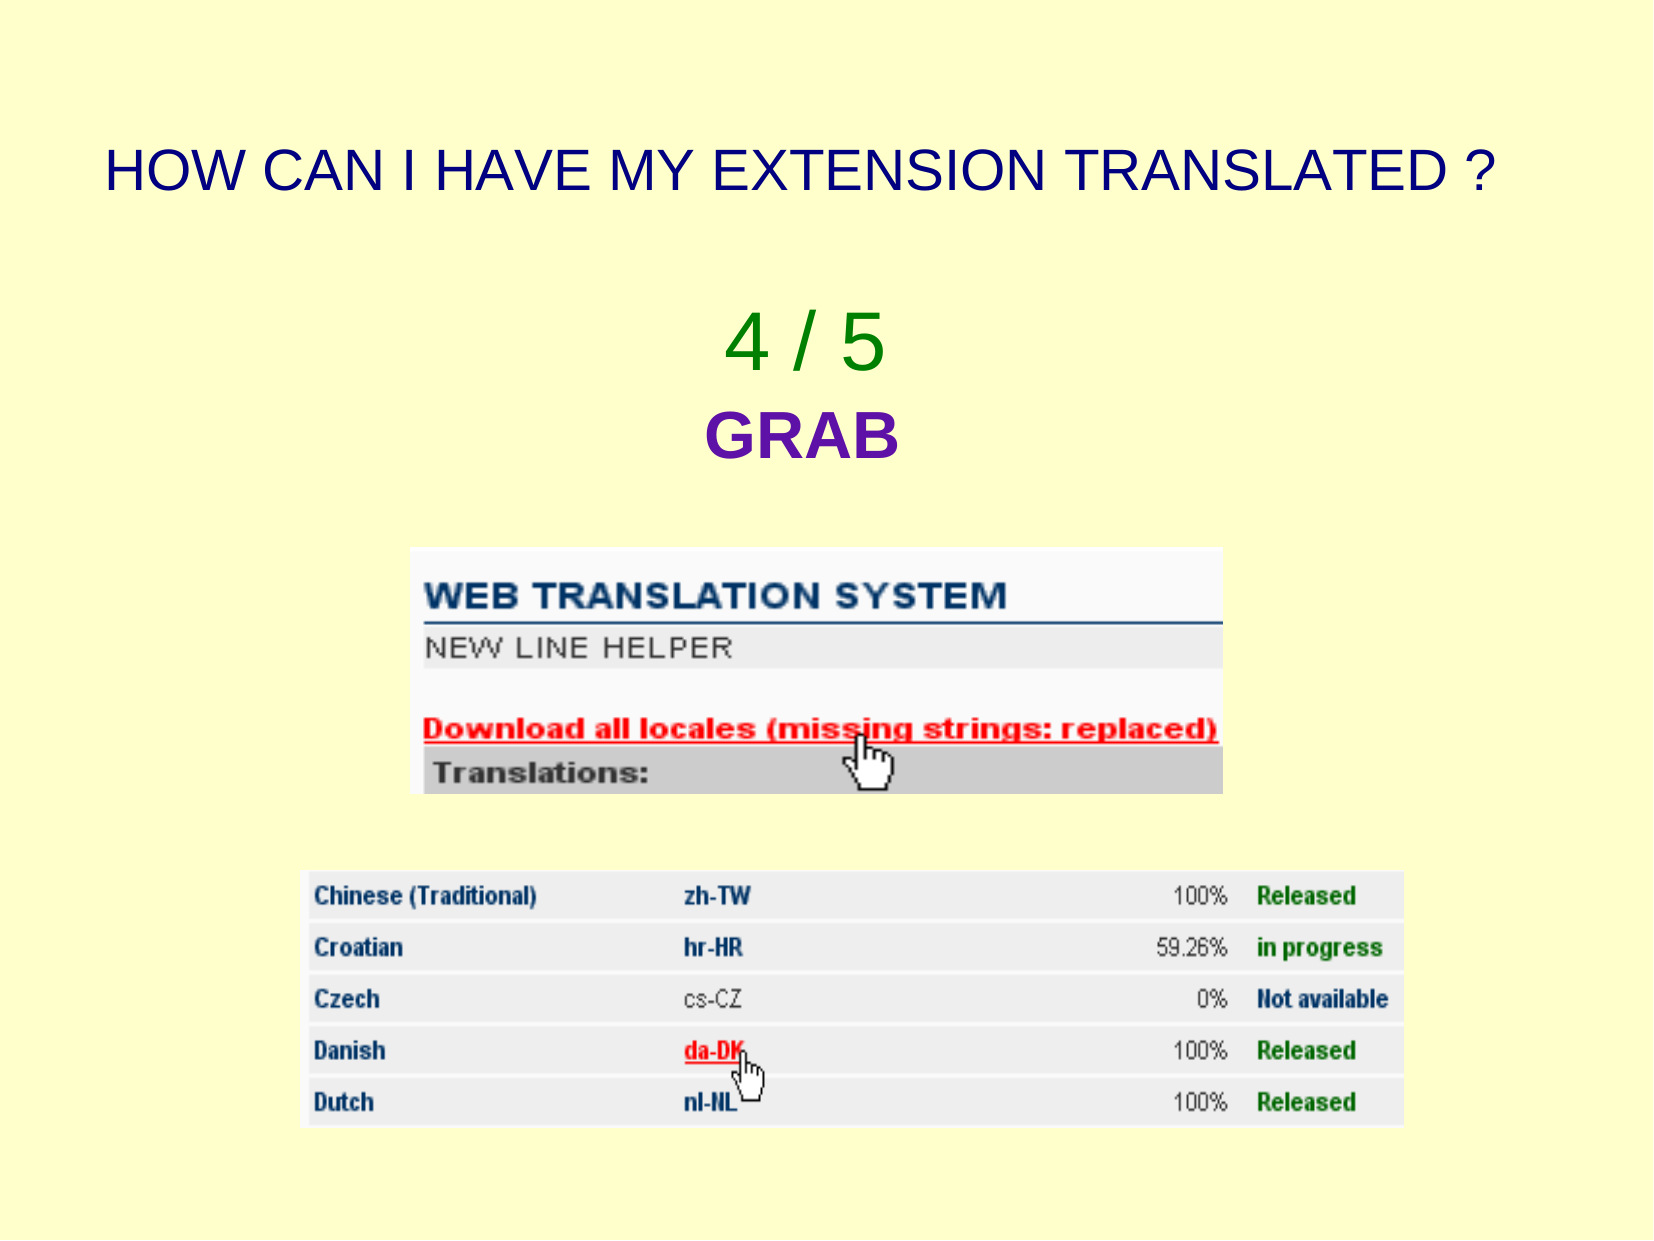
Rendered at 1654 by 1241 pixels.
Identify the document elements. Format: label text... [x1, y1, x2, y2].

text_box 4 / 5 [591, 294, 1021, 403]
picture [300, 870, 1404, 1128]
text_box GRAB [615, 395, 990, 485]
picture [410, 547, 1223, 794]
text_box HOW CAN I HAVE MY EXTENSION TRANSLATED ? [24, 134, 1630, 215]
